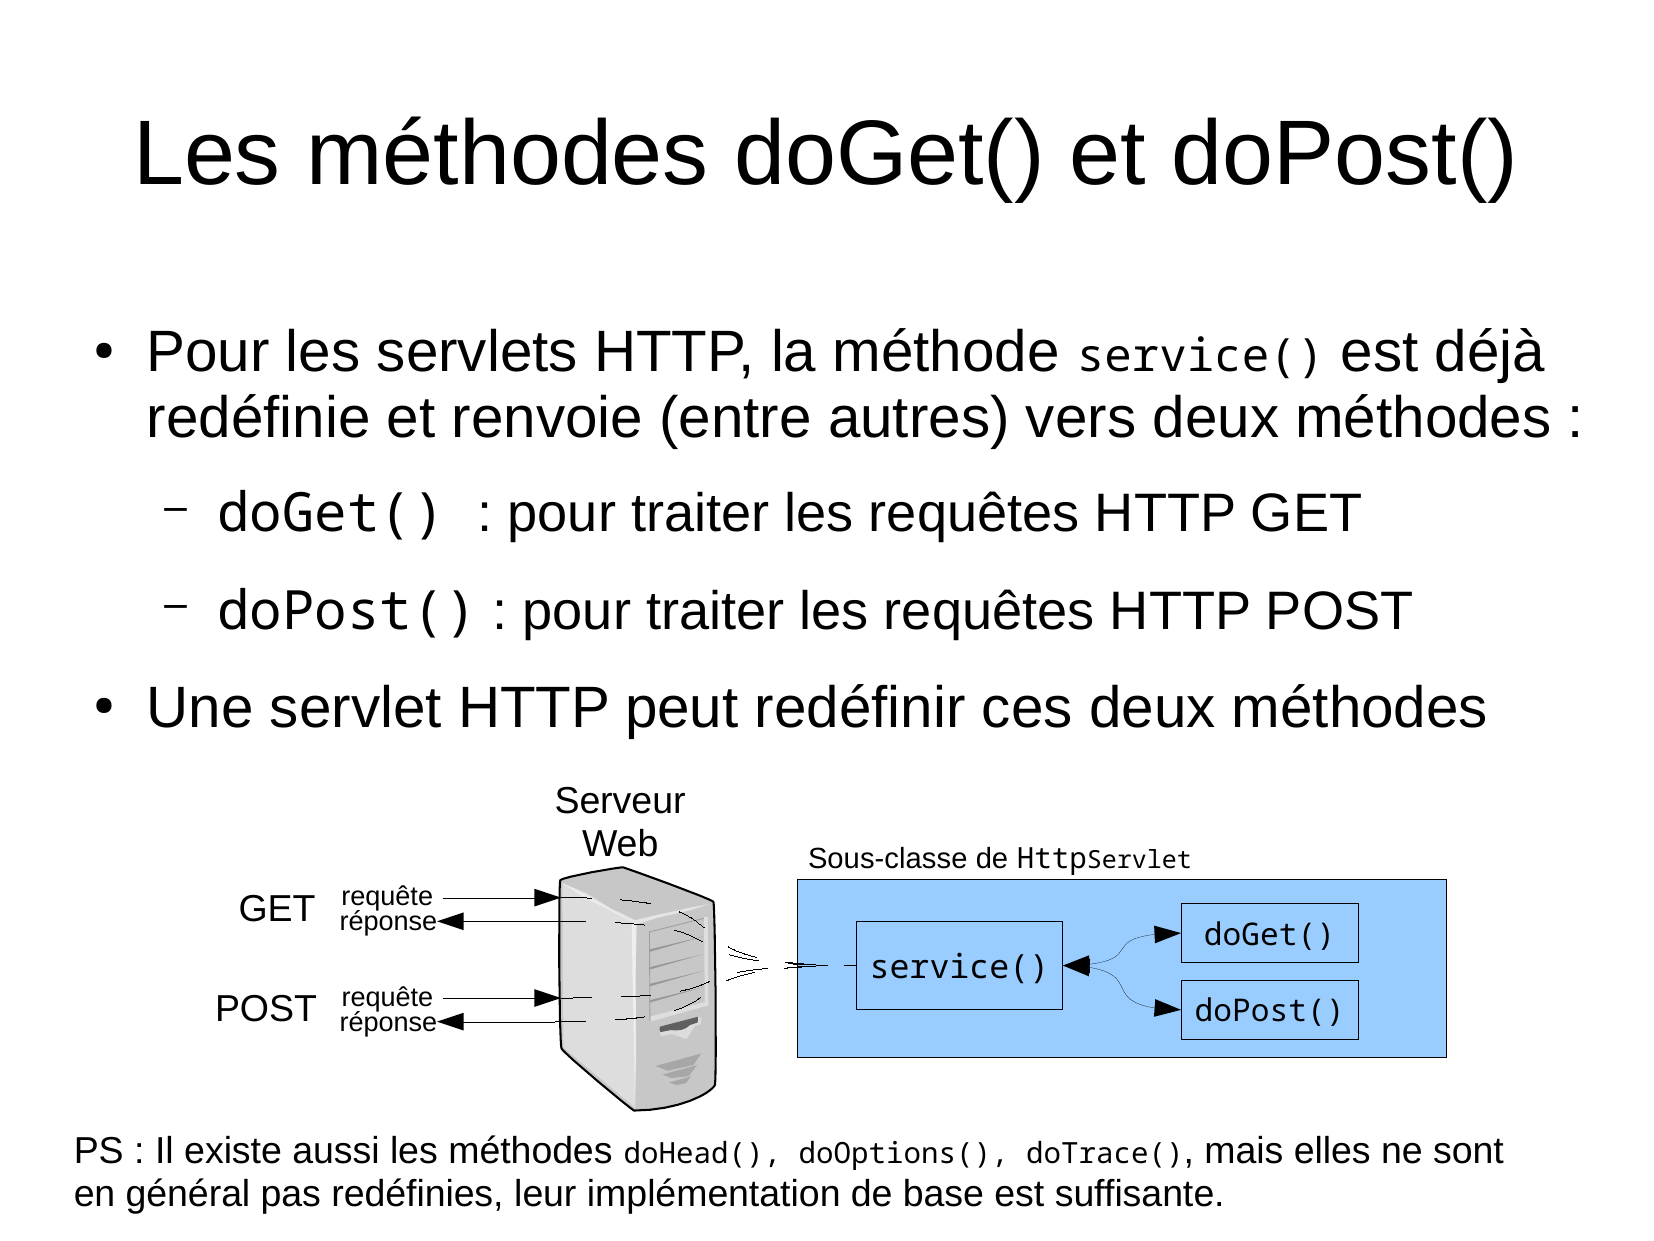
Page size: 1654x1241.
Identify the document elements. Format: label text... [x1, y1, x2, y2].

text_box Serveur Web [501, 772, 739, 872]
title Les méthodes doGet() et doPost() [82, 49, 1571, 257]
text_box GET [223, 879, 331, 937]
text_box [797, 879, 1447, 1058]
text_box doPost() [1181, 980, 1359, 1040]
text_box réponse [324, 898, 453, 945]
text_box requête [326, 974, 449, 999]
text_box service() [856, 921, 1063, 1010]
list Pour les servlets HTTP, la méthode service() est déjà redéfinie et renvoie (entre autres) vers deux méthodes : doGet() : pour traiter les requêtes HTTP GET doPost() : pour traiter les requêtes HTTP POST Une servlet HTTP peut redéfinir ces deux méthodes [75, 318, 1654, 1161]
text_box requête [326, 874, 449, 898]
text_box POST [200, 980, 333, 1038]
picture [512, 820, 762, 1122]
text_box Sous-classe de HttpServlet [793, 830, 1207, 882]
text_box doGet() [1181, 903, 1359, 963]
text_box PS : Il existe aussi les méthodes doHead(), doOptions(), doTrace(), mais elles ne sont en général pas redéfinies, leur implémentation de base est suffisante. [59, 1122, 1565, 1221]
text_box réponse [324, 999, 453, 1045]
